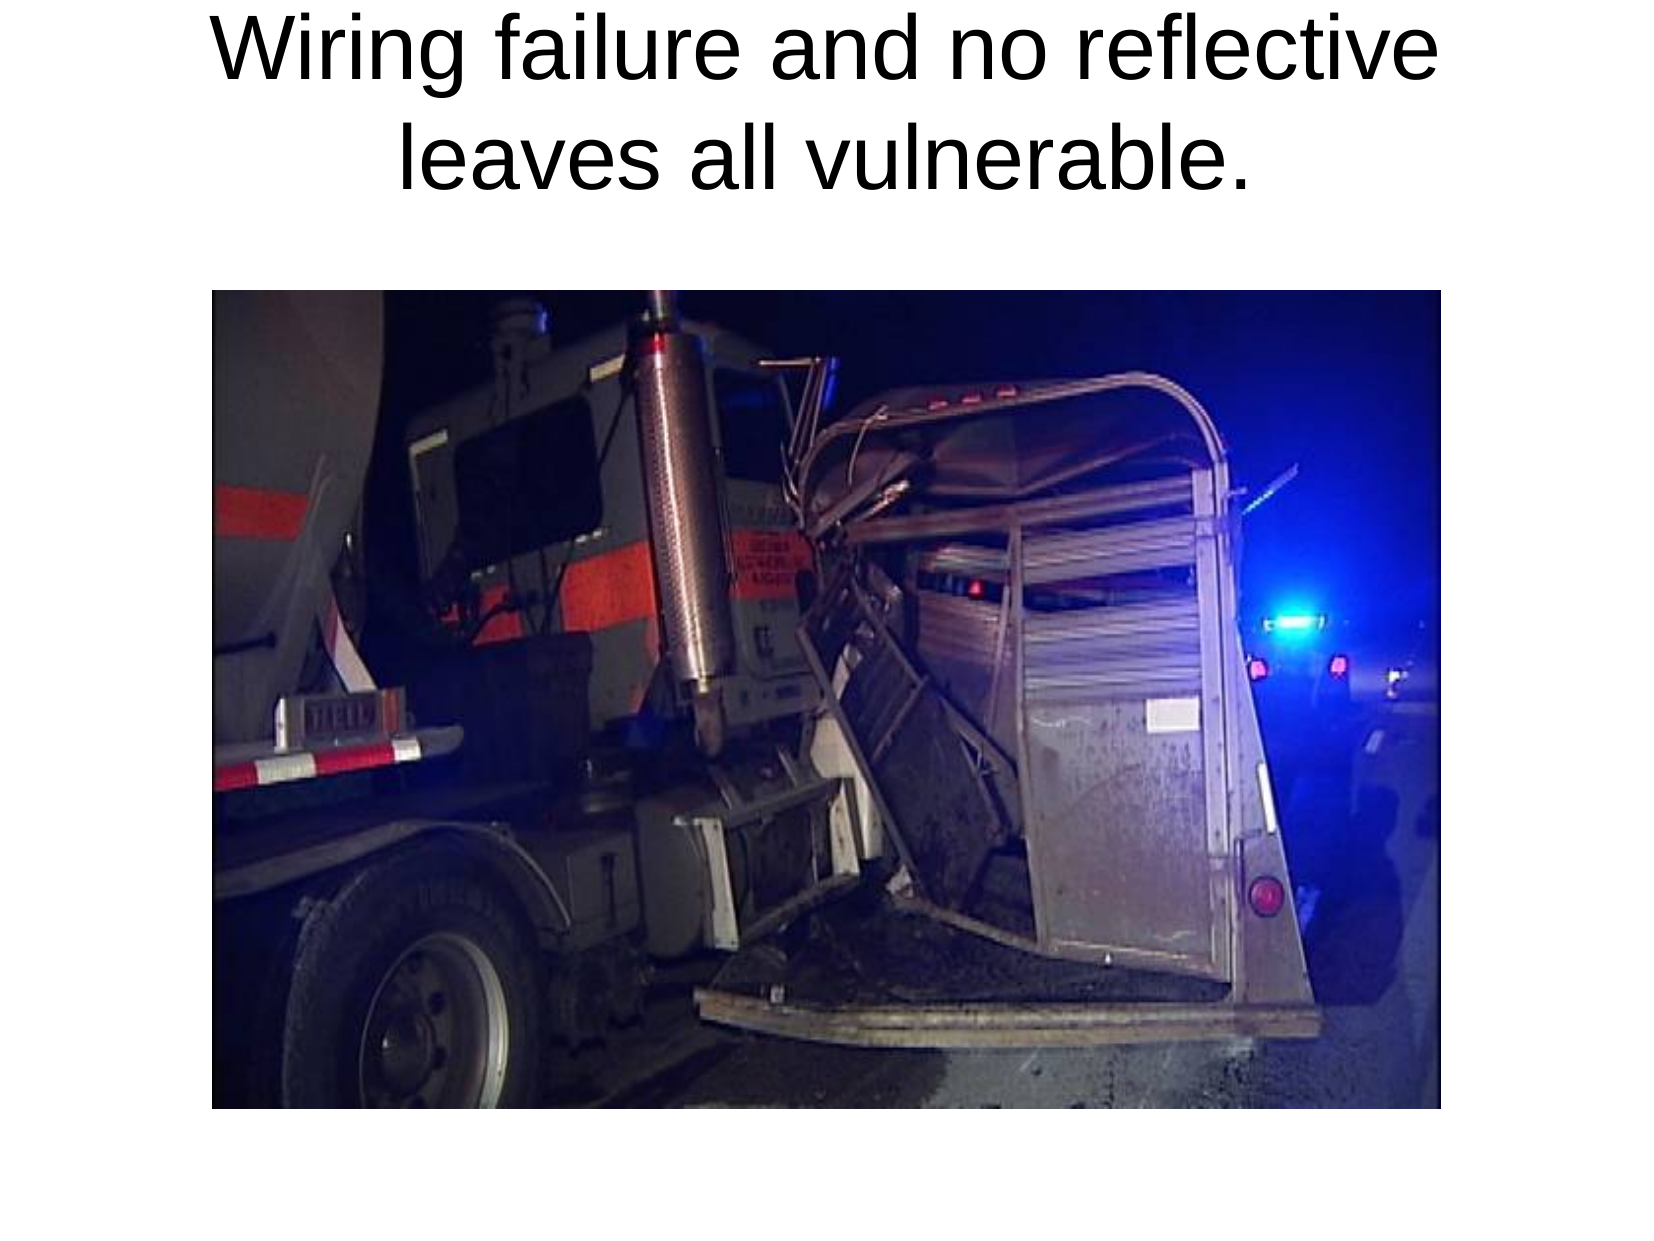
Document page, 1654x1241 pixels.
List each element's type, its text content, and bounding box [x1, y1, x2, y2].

picture [212, 307, 1441, 1109]
title Wiring failure and no reflective leaves all vulnerable. [82, 0, 1571, 307]
